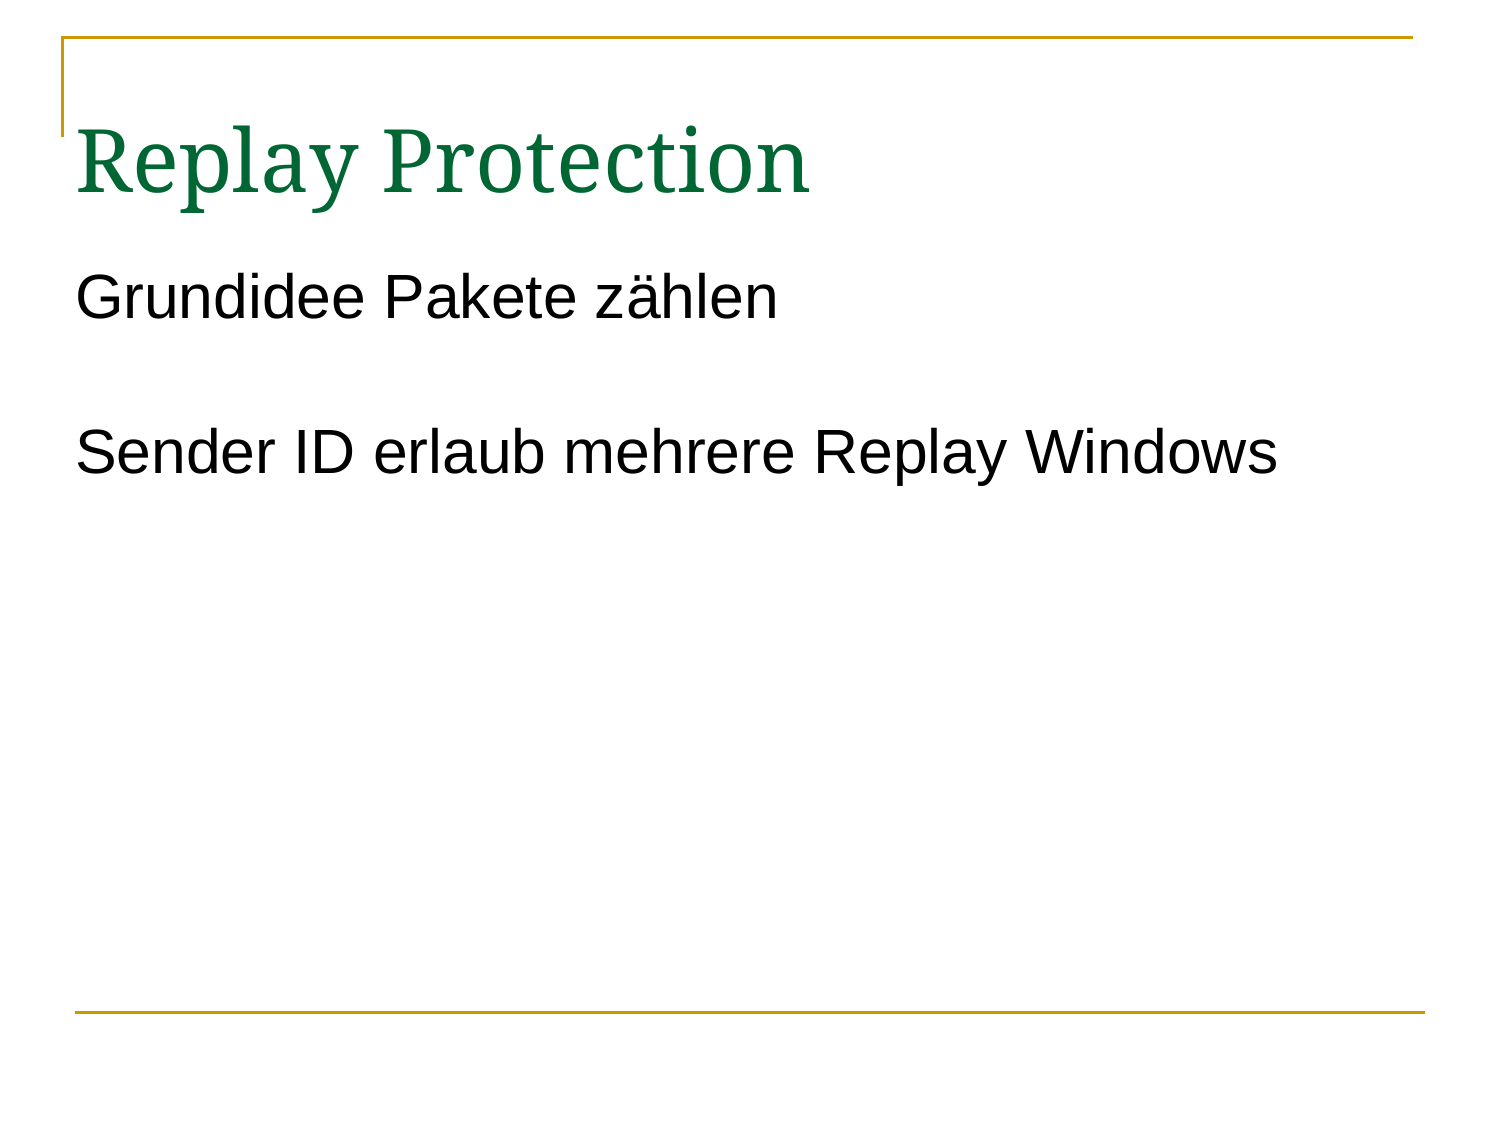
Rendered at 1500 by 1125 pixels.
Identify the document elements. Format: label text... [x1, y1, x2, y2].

list Grundidee Pakete zählen Sender ID erlaub mehrere Replay Windows [75, 262, 1426, 991]
title Replay Protection [75, 45, 1426, 262]
